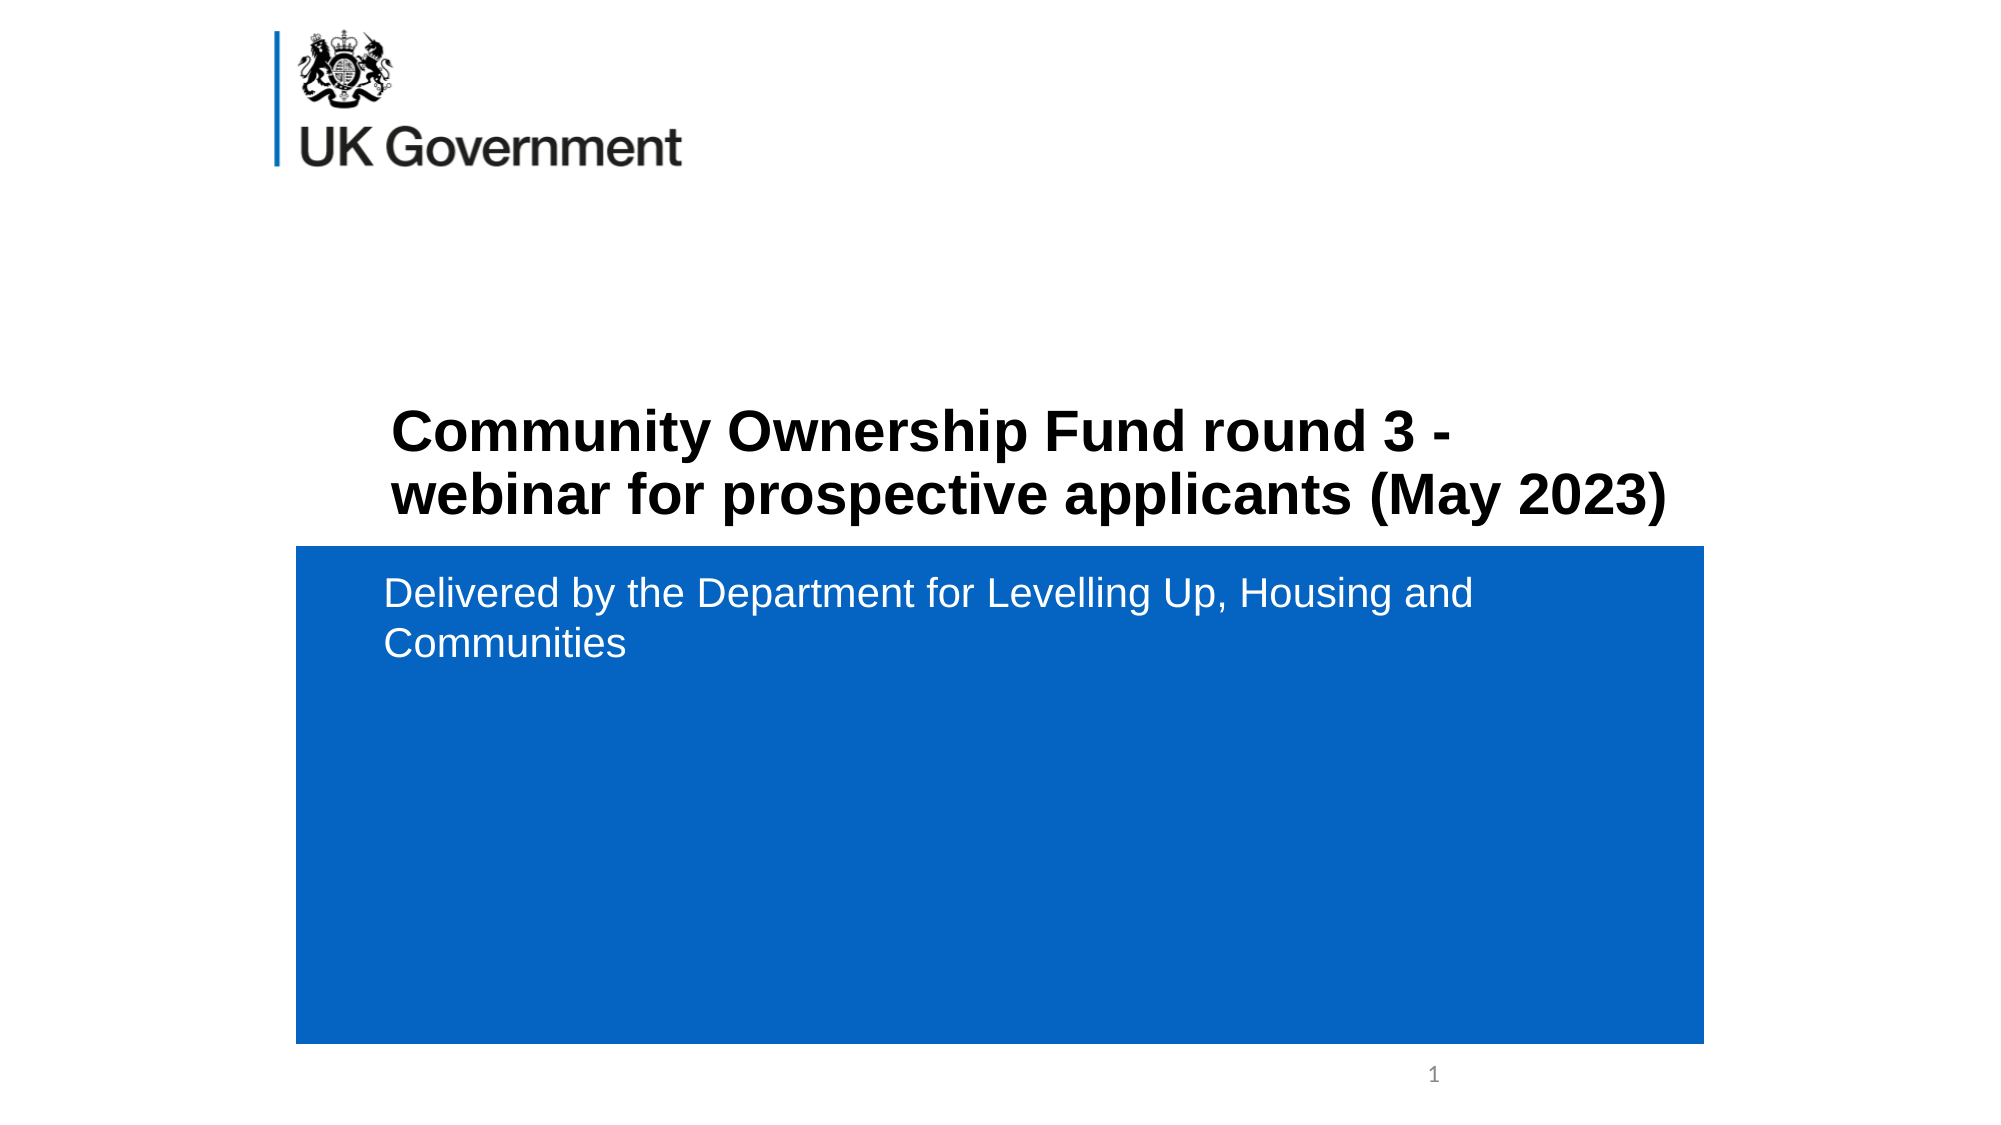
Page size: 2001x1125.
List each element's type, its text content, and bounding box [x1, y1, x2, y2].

text_box Delivered by the Department for Levelling Up, Housing and Communities [368, 258, 1633, 678]
title Community Ownership Fund round 3 - webinar for prospective applicants (May 2023) [376, 369, 1703, 559]
text_box 1 [1412, 1042, 1863, 1103]
picture [258, 14, 732, 200]
text_box [297, 547, 1703, 1043]
